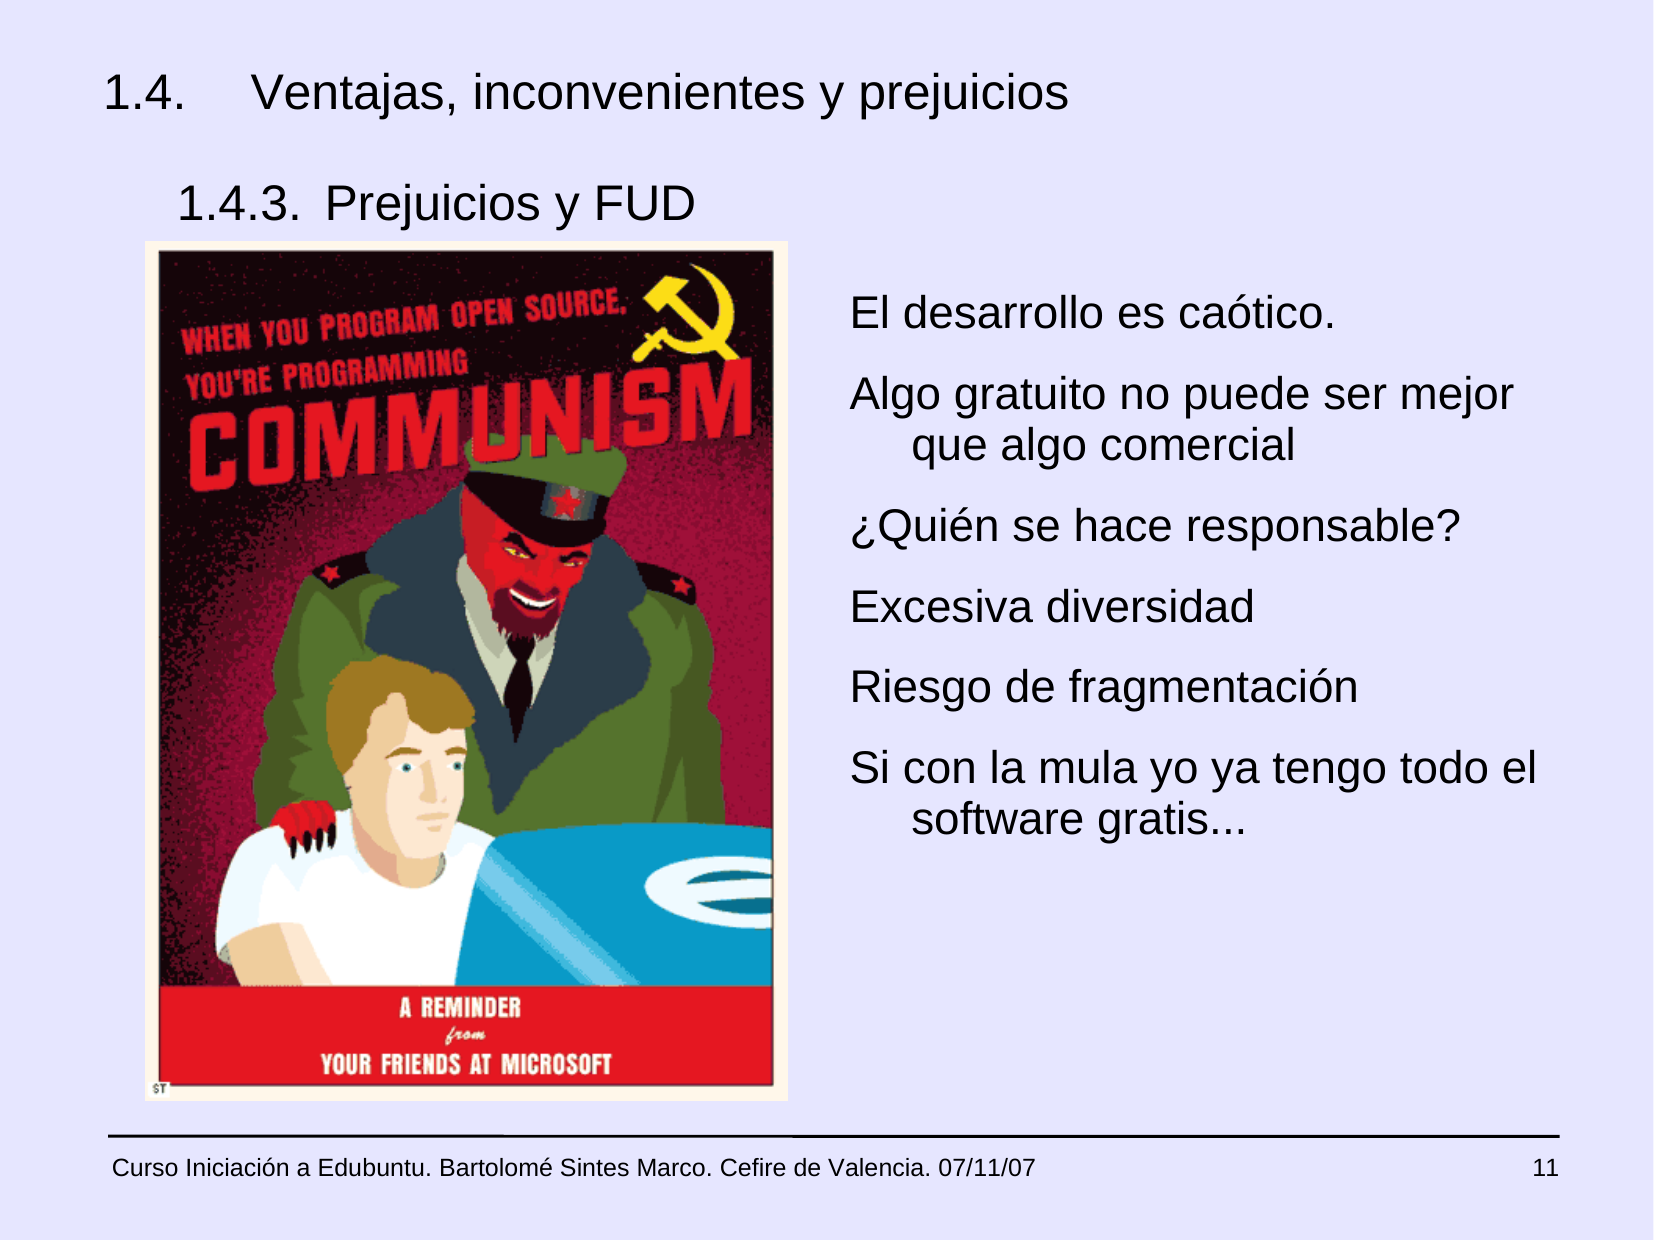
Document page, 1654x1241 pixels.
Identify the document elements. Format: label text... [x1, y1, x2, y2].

text_box 1.4. Ventajas, inconvenientes y prejuicios 1.4.3. Prejuicios y FUD El desarrollo es caótico. Algo gratuito no puede ser mejor que algo comercial ¿Quién se hace responsable? Excesiva diversidad Riesgo de fragmentación Si con la mula yo ya tengo todo el software gratis... [103, 63, 1550, 843]
picture [145, 241, 788, 1101]
